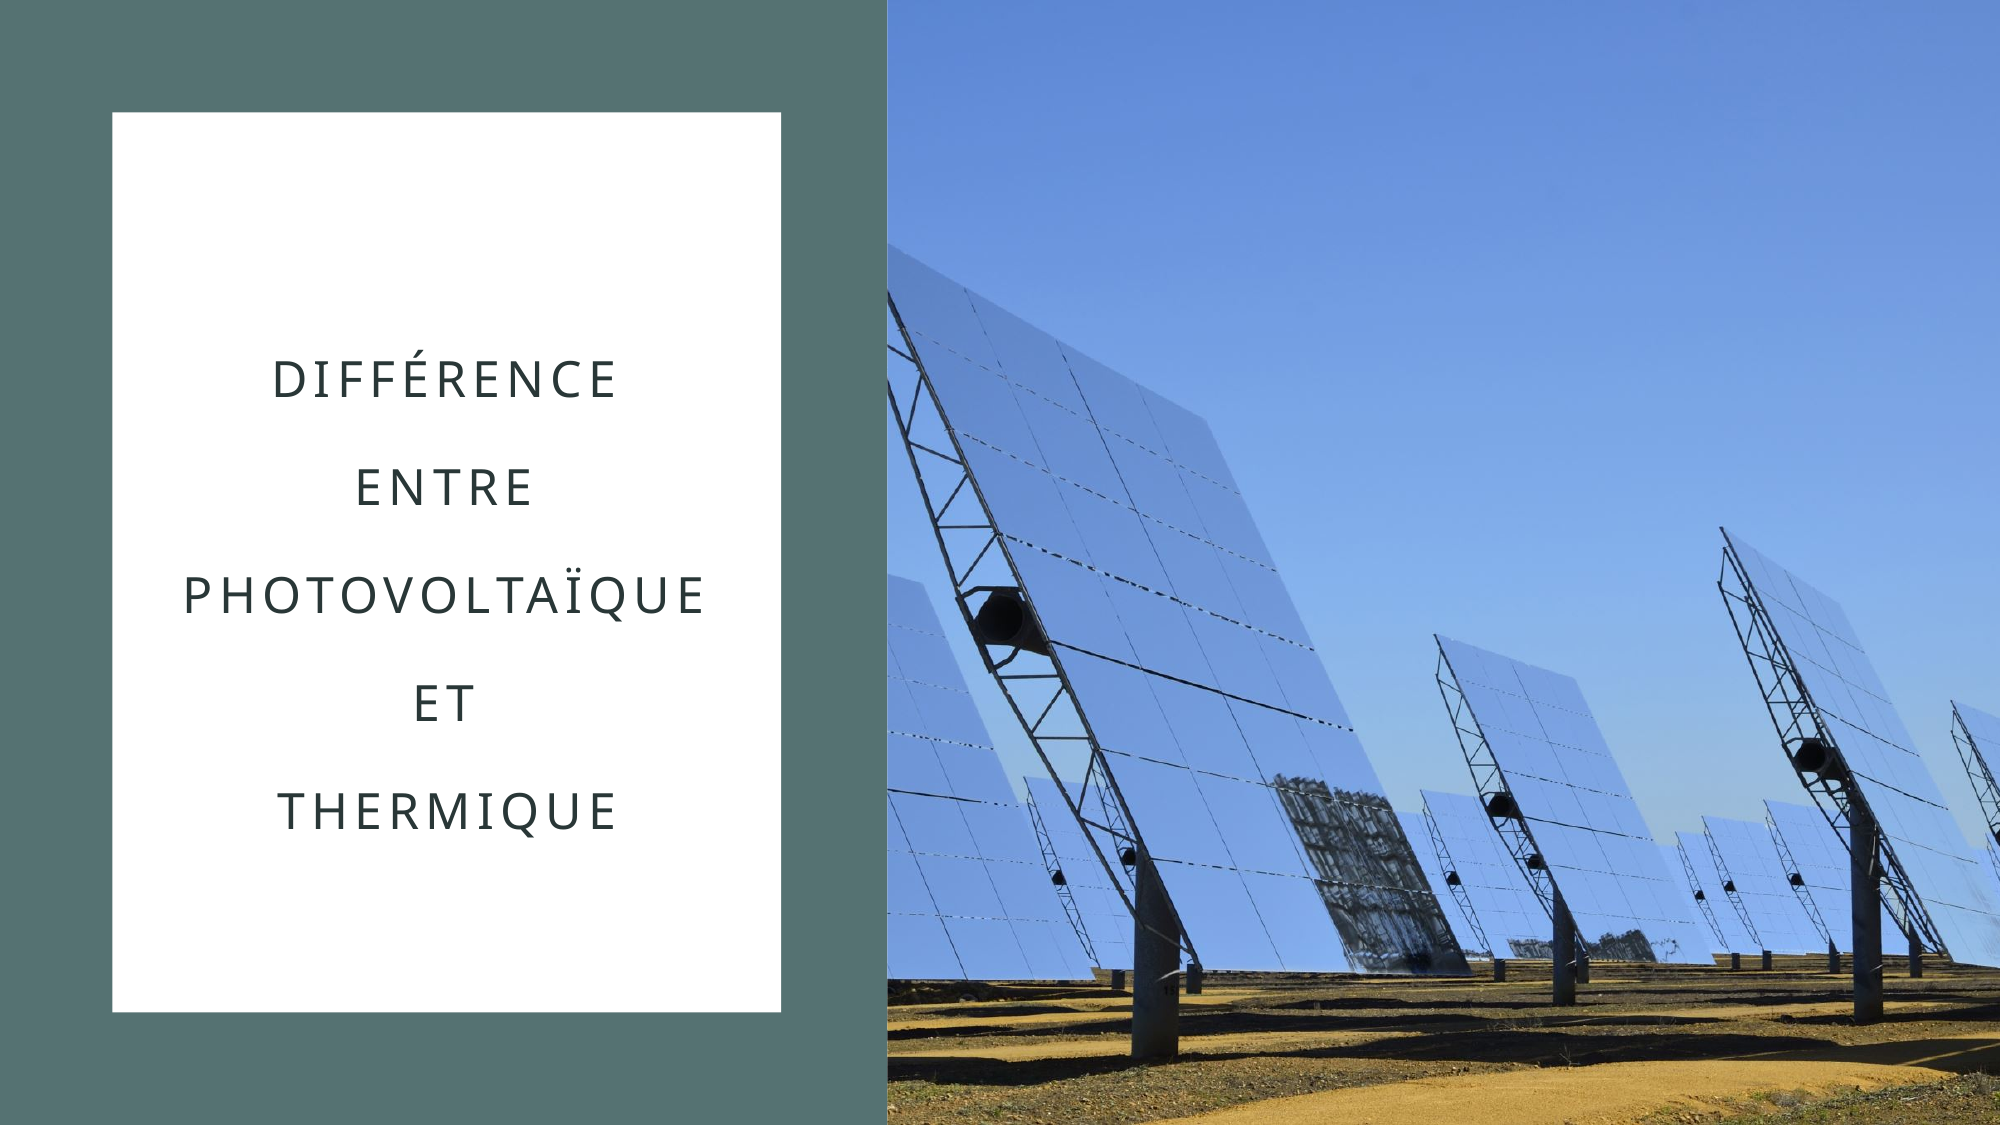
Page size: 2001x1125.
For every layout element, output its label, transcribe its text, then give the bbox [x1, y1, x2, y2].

title Différence entre photovoltaïque et thermique [150, 330, 744, 848]
text_box [0, 0, 887, 1125]
picture [887, 0, 2000, 1125]
